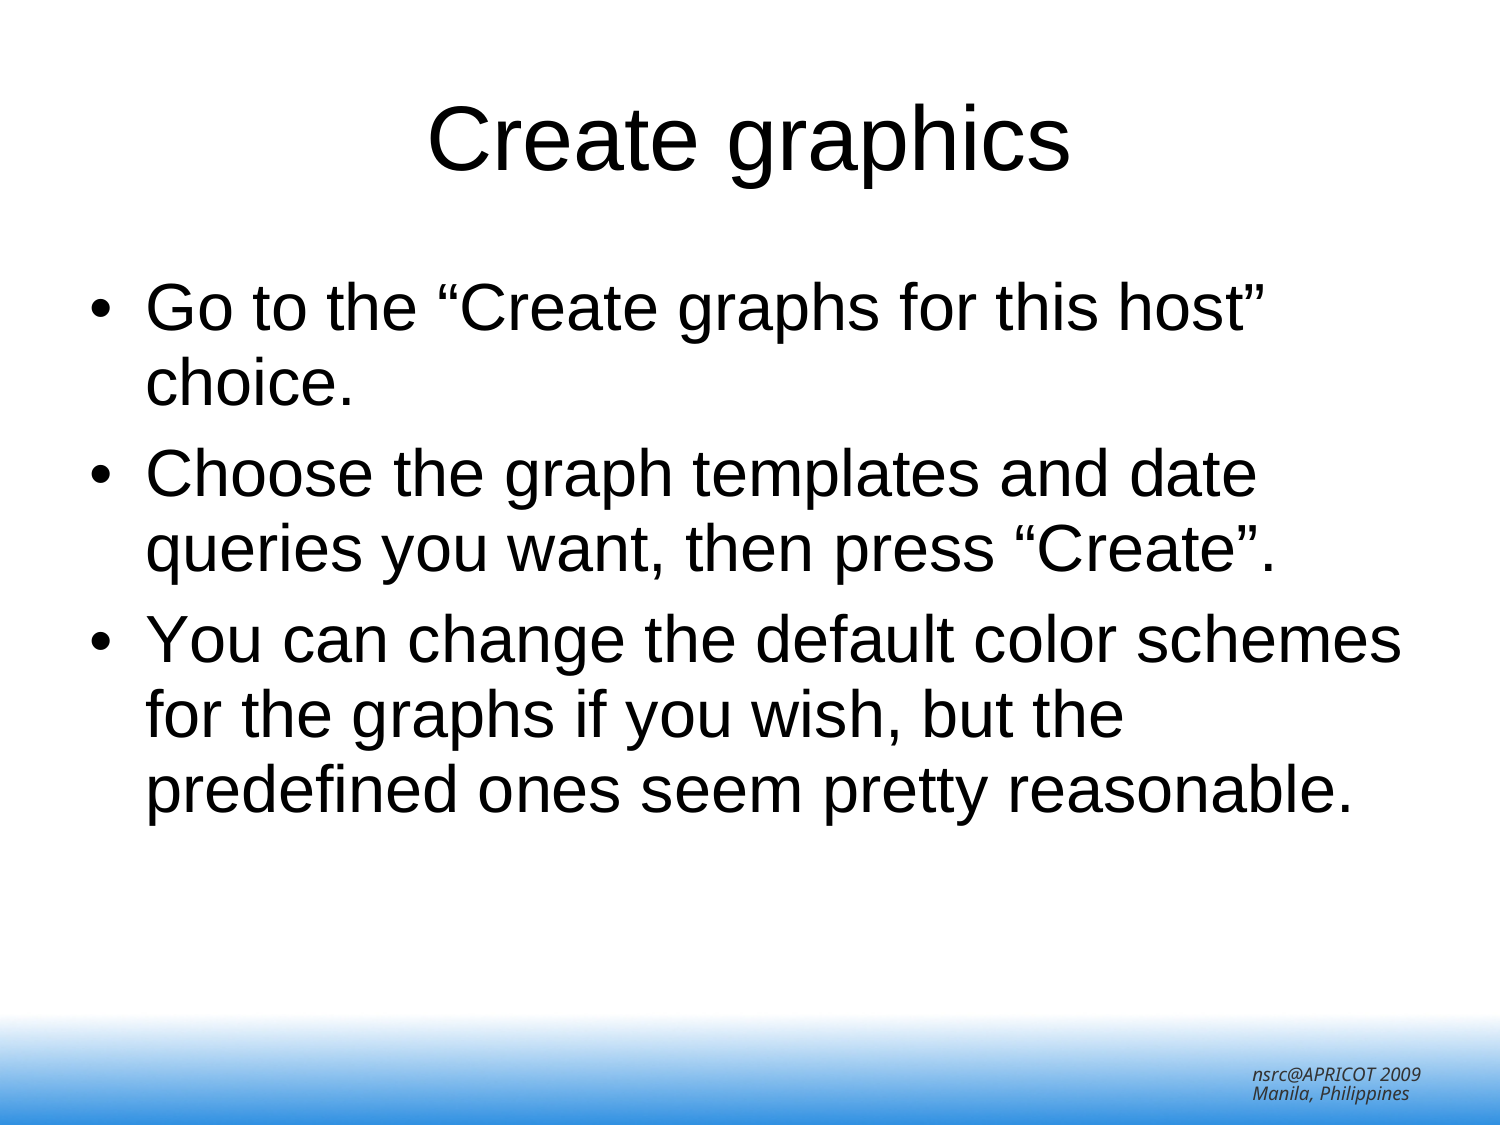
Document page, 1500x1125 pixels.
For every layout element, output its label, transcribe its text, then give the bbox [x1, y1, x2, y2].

title Create graphics [75, 45, 1426, 233]
picture [0, 1012, 1500, 1125]
list Go to the “Create graphs for this host” choice. Choose the graph templates and date queries you want, then press “Create”. You can change the default color schemes for the graphs if you wish, but the predefined ones seem pretty reasonable. [75, 262, 1426, 1013]
